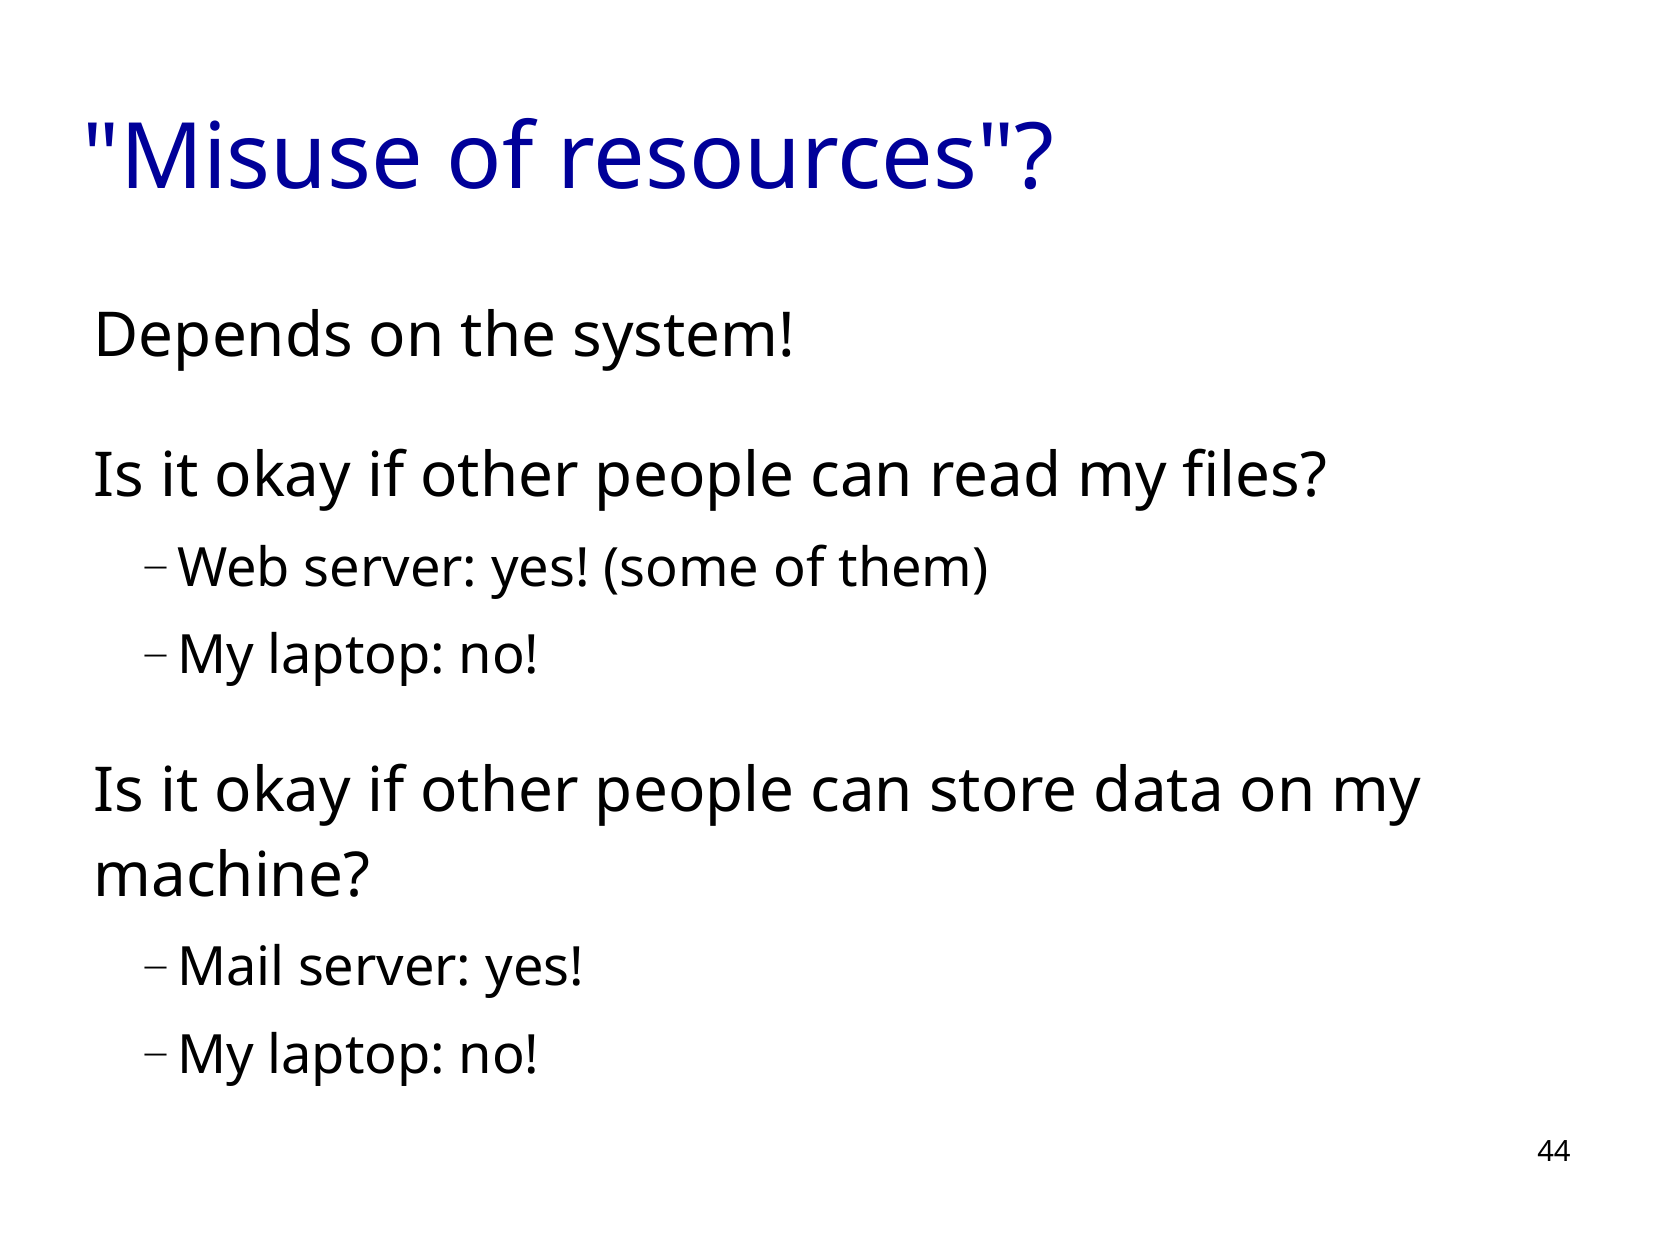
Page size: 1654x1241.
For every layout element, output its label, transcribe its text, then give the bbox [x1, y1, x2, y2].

list Depends on the system! Is it okay if other people can read my files? Web server: yes! (some of them) My laptop: no! Is it okay if other people can store data on my machine? Mail server: yes! My laptop: no! [60, 290, 1571, 1096]
title "Misuse of resources"? [82, 49, 1571, 257]
